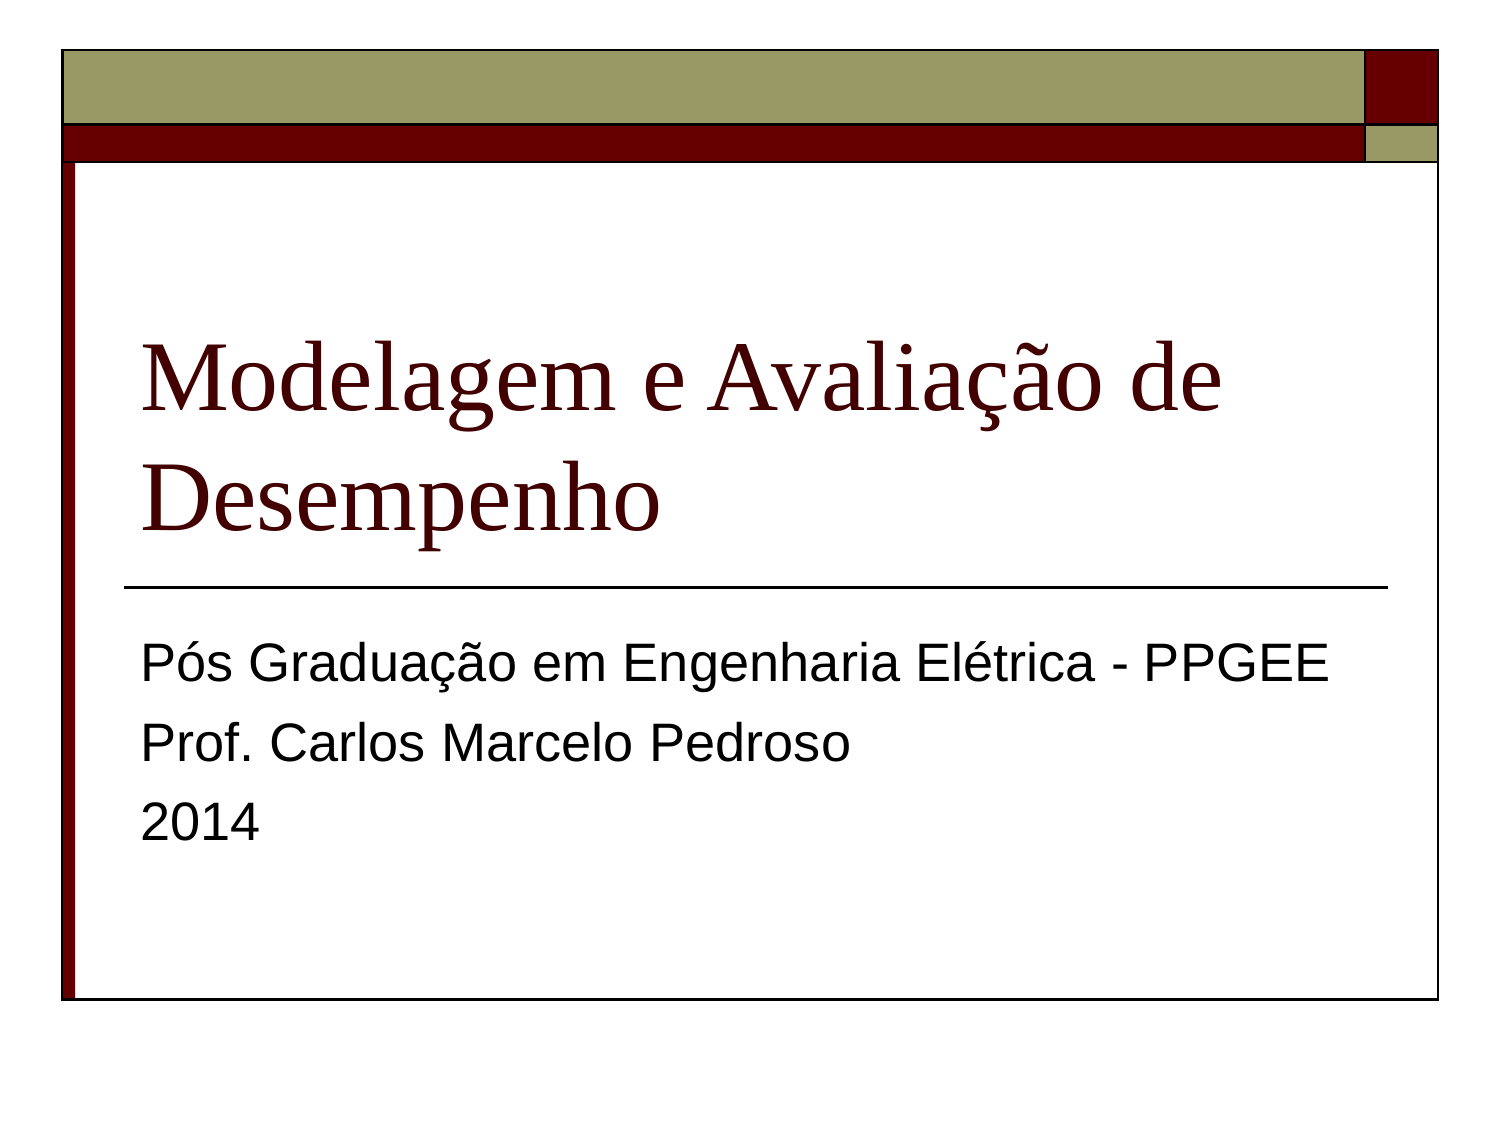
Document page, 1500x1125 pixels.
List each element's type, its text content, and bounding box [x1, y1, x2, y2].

title Modelagem e Avaliação de Desempenho [125, 295, 1388, 558]
subtitle Pós Graduação em Engenharia Elétrica - PPGEE Prof. Carlos Marcelo Pedroso 2014 [125, 620, 1388, 960]
